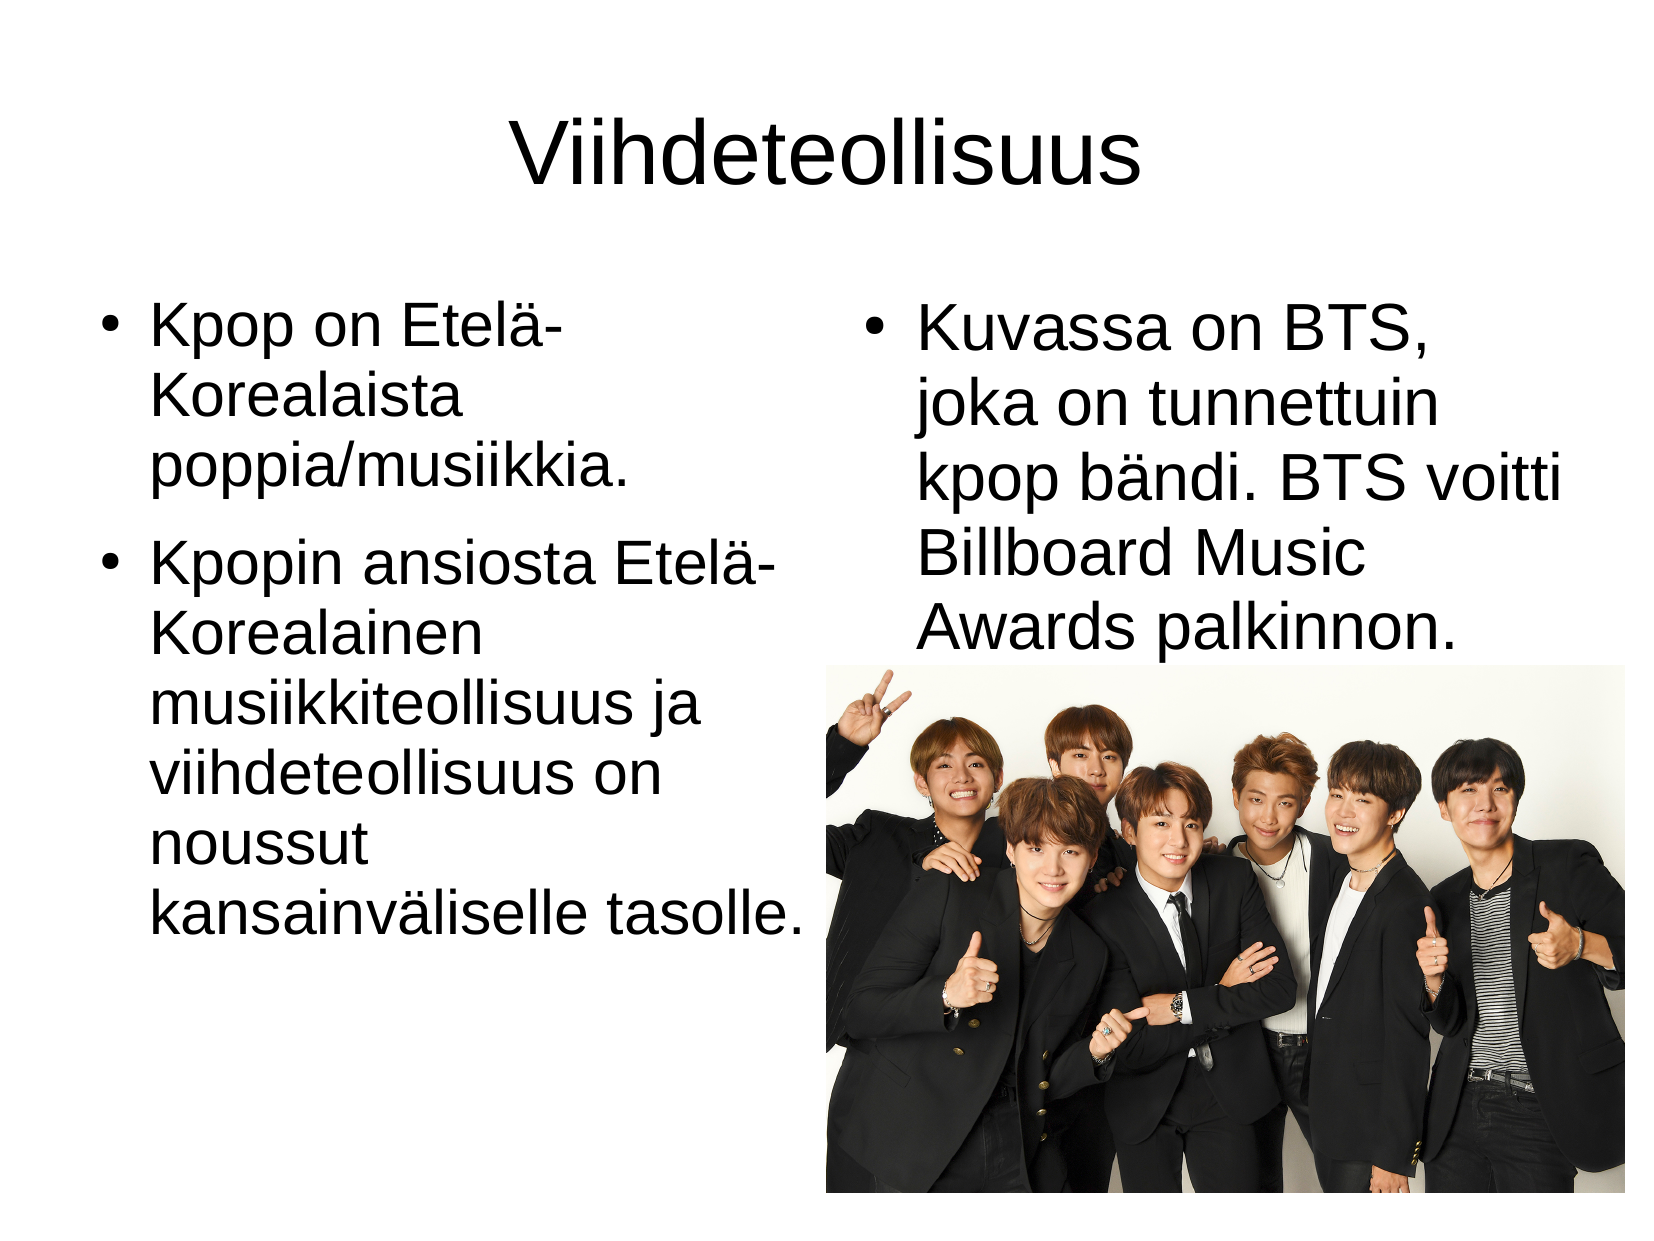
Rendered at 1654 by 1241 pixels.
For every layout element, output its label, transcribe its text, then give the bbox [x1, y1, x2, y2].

picture [826, 665, 1625, 1193]
title Viihdeteollisuus [82, 49, 1571, 257]
list Kuvassa on BTS, joka on tunnettuin kpop bändi. BTS voitti Billboard Music Awards palkinnon. [845, 290, 1572, 665]
list Kpop on Etelä-Korealaista poppia/musiikkia. Kpopin ansiosta Etelä-Korealainen musiikkiteollisuus ja viihdeteollisuus on noussut kansainväliselle tasolle. [82, 290, 809, 1010]
